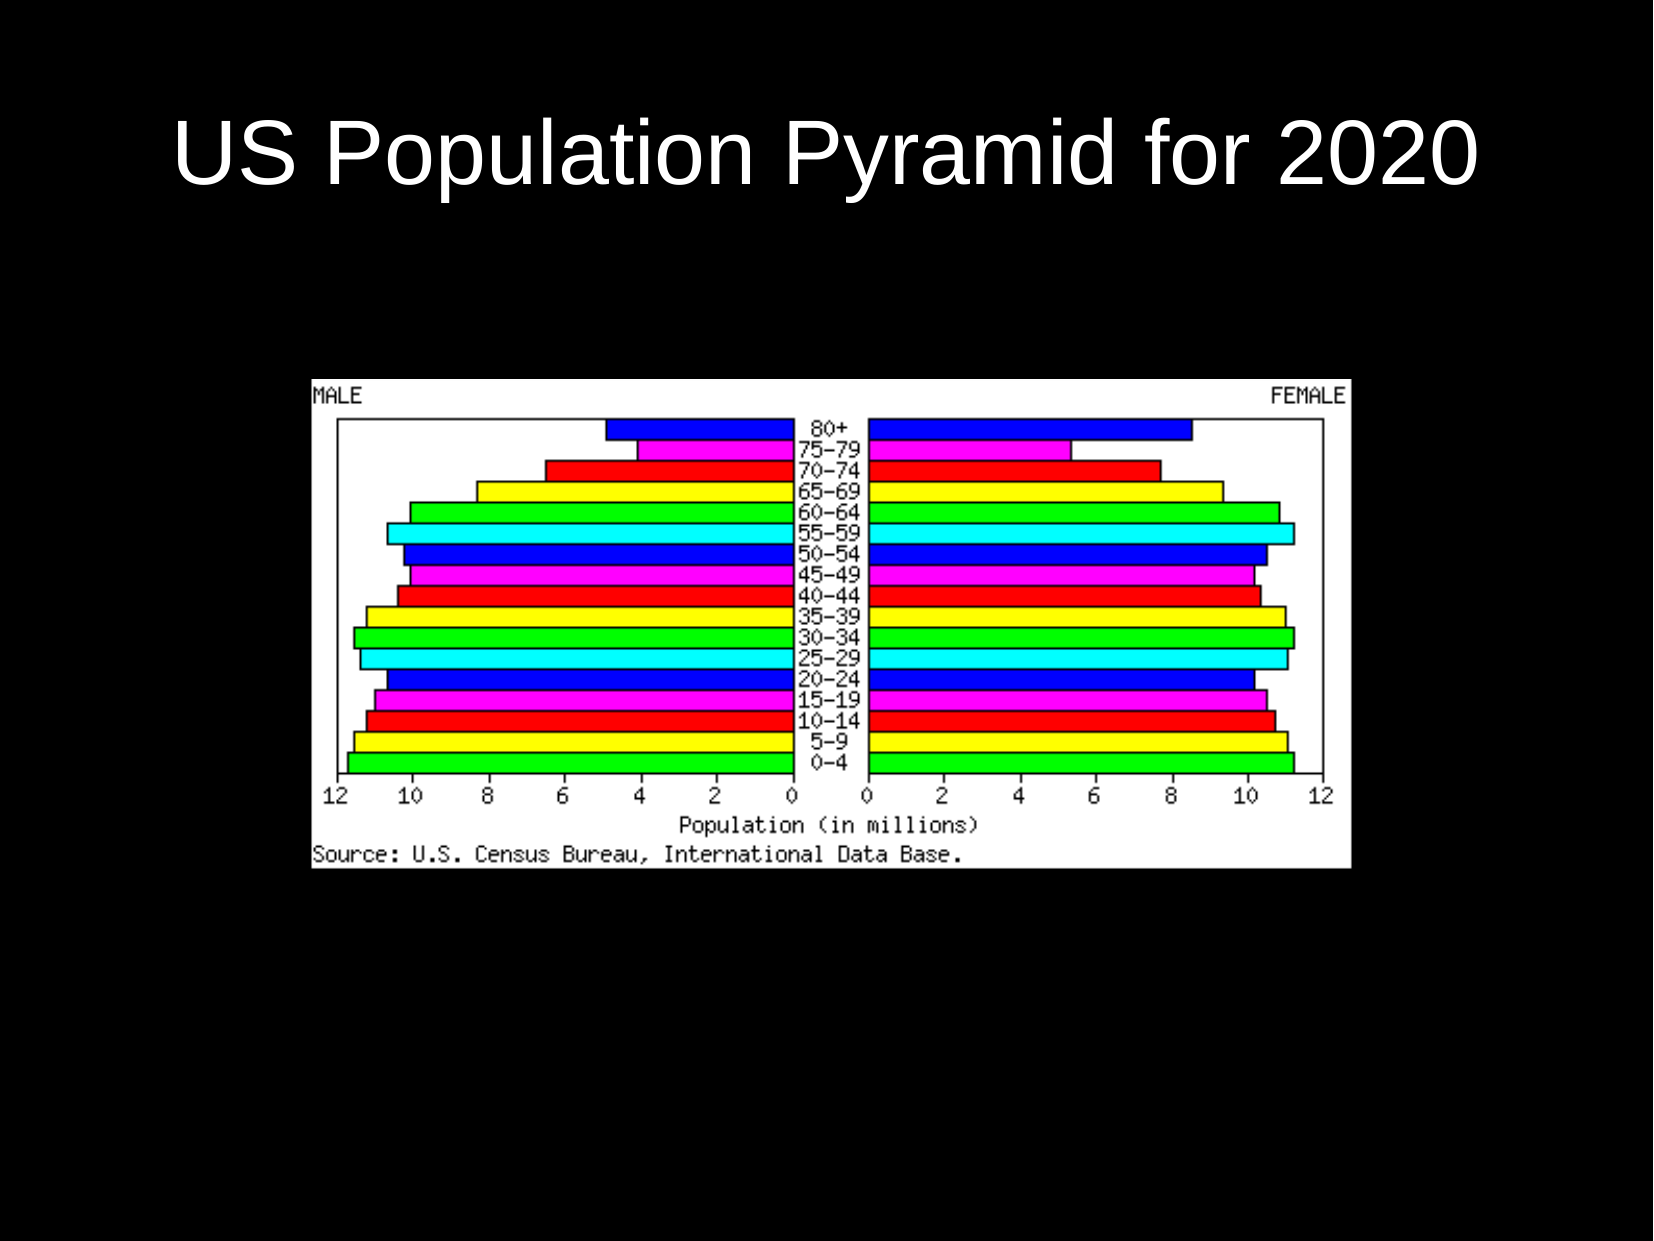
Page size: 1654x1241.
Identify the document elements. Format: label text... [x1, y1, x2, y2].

title US Population Pyramid for 2020 [82, 49, 1571, 257]
picture [310, 379, 1354, 871]
